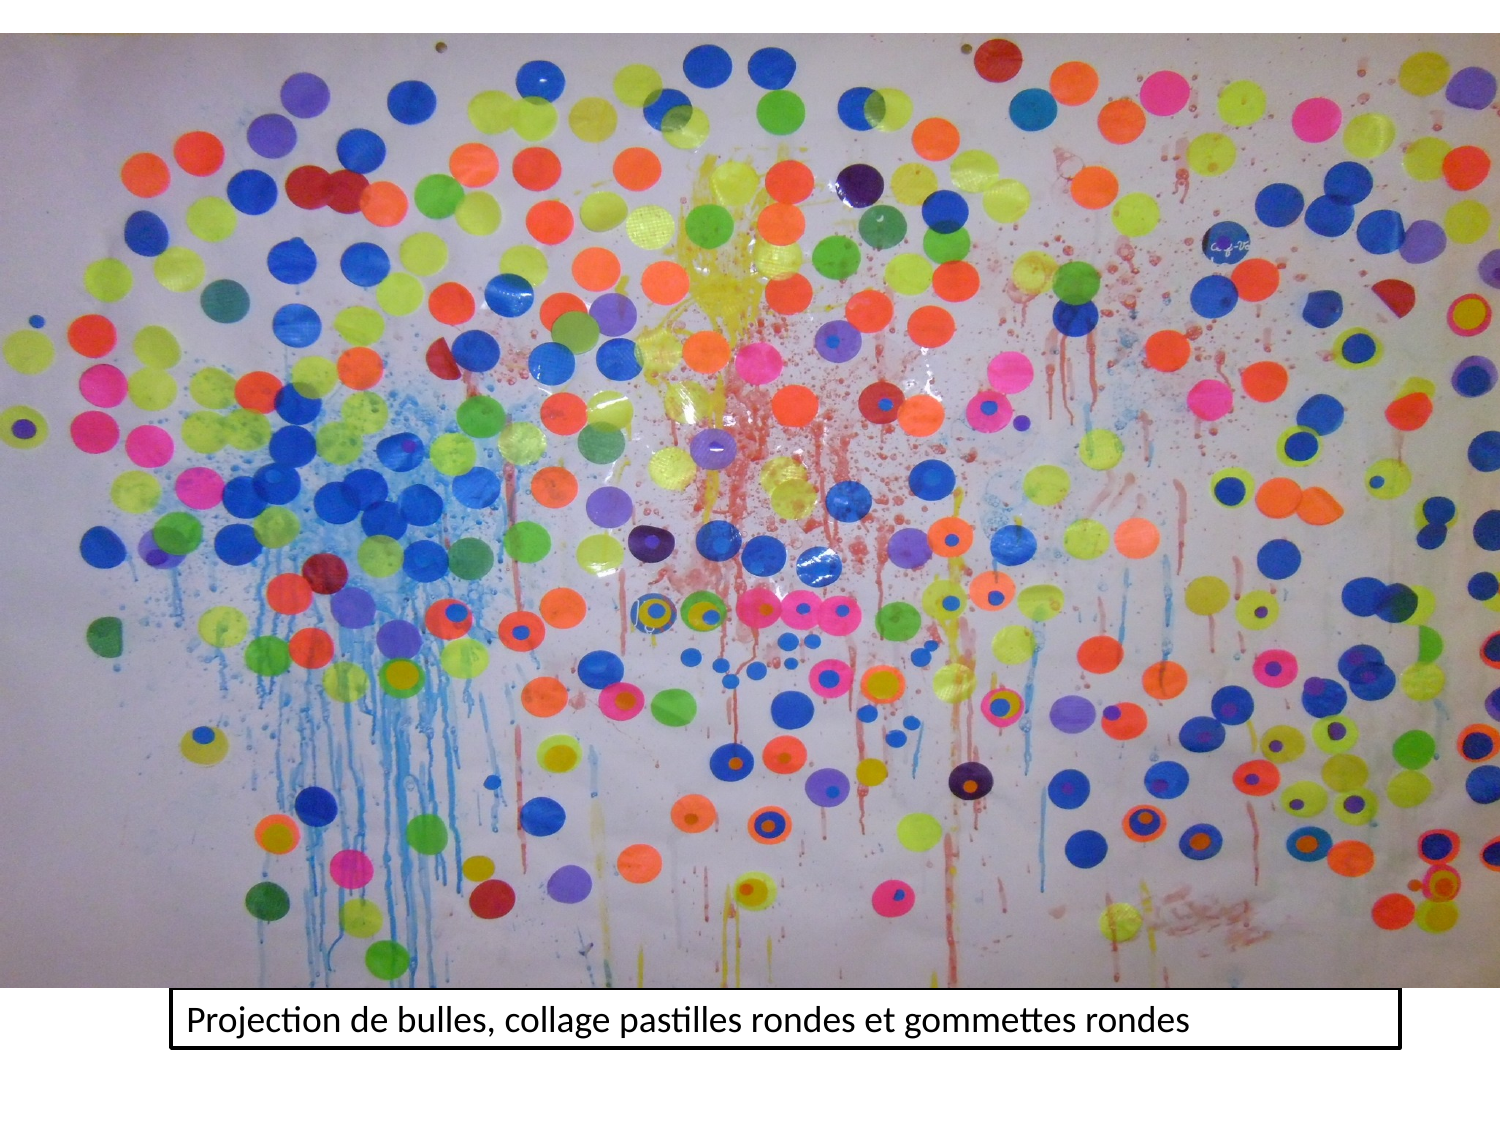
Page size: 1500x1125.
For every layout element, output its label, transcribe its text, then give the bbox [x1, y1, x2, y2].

text_box Projection de bulles, collage pastilles rondes et gommettes rondes [171, 988, 1400, 1048]
picture [0, 33, 1500, 988]
